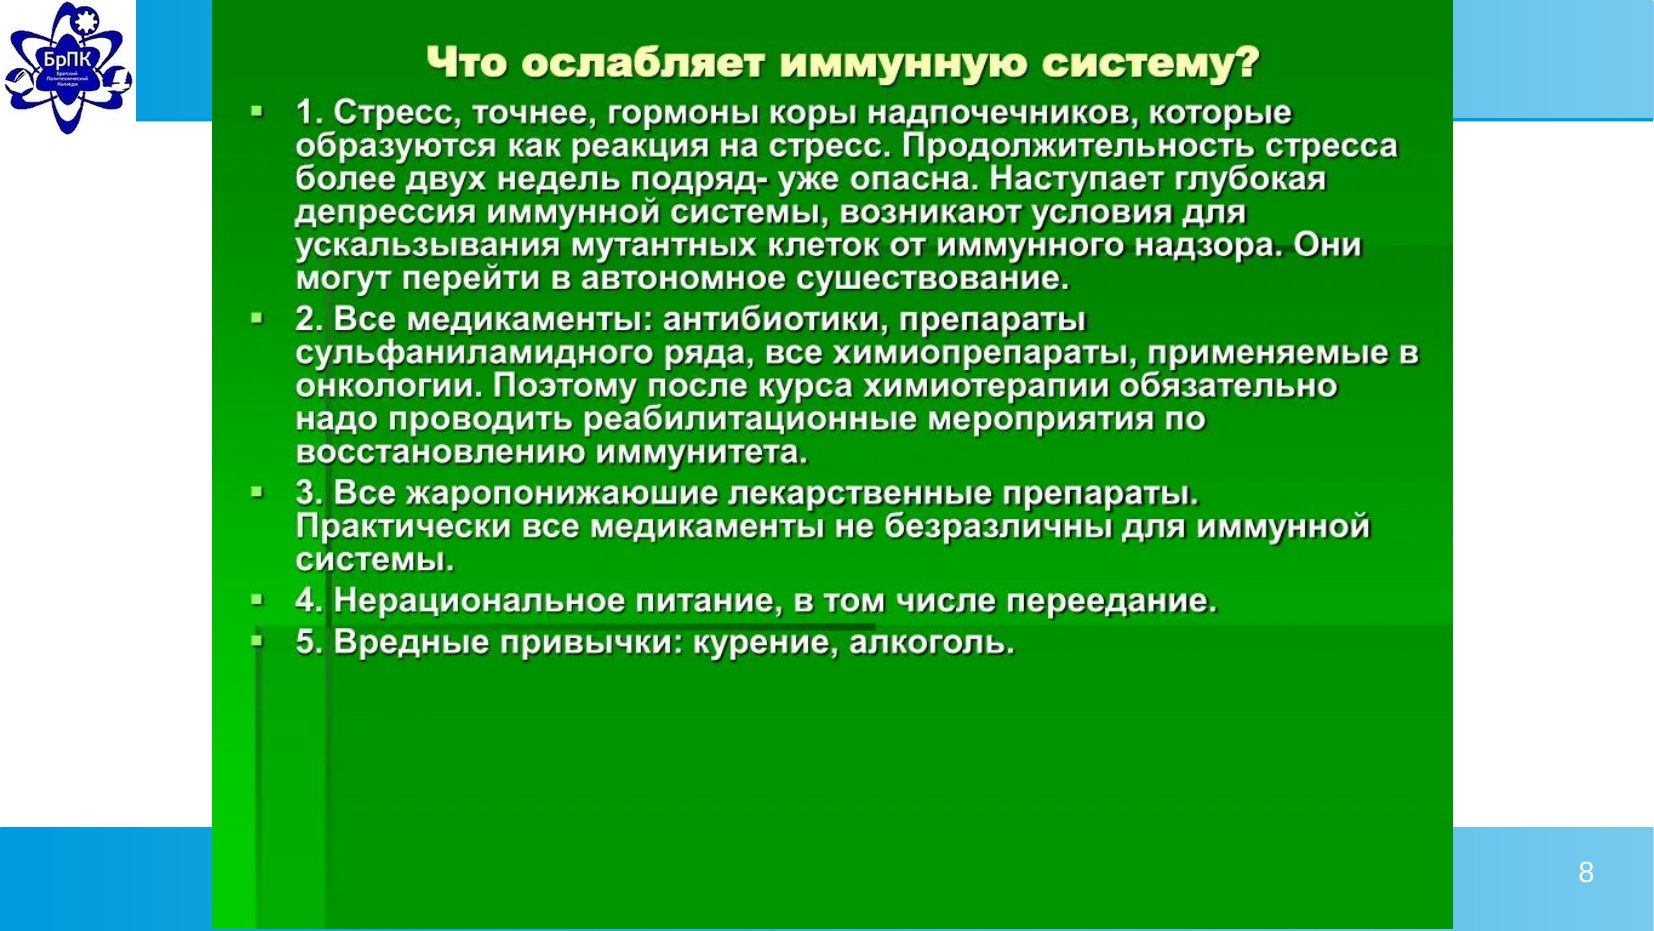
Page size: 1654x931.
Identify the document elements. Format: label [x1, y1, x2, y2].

picture [0, 0, 136, 136]
picture [212, 0, 1453, 929]
